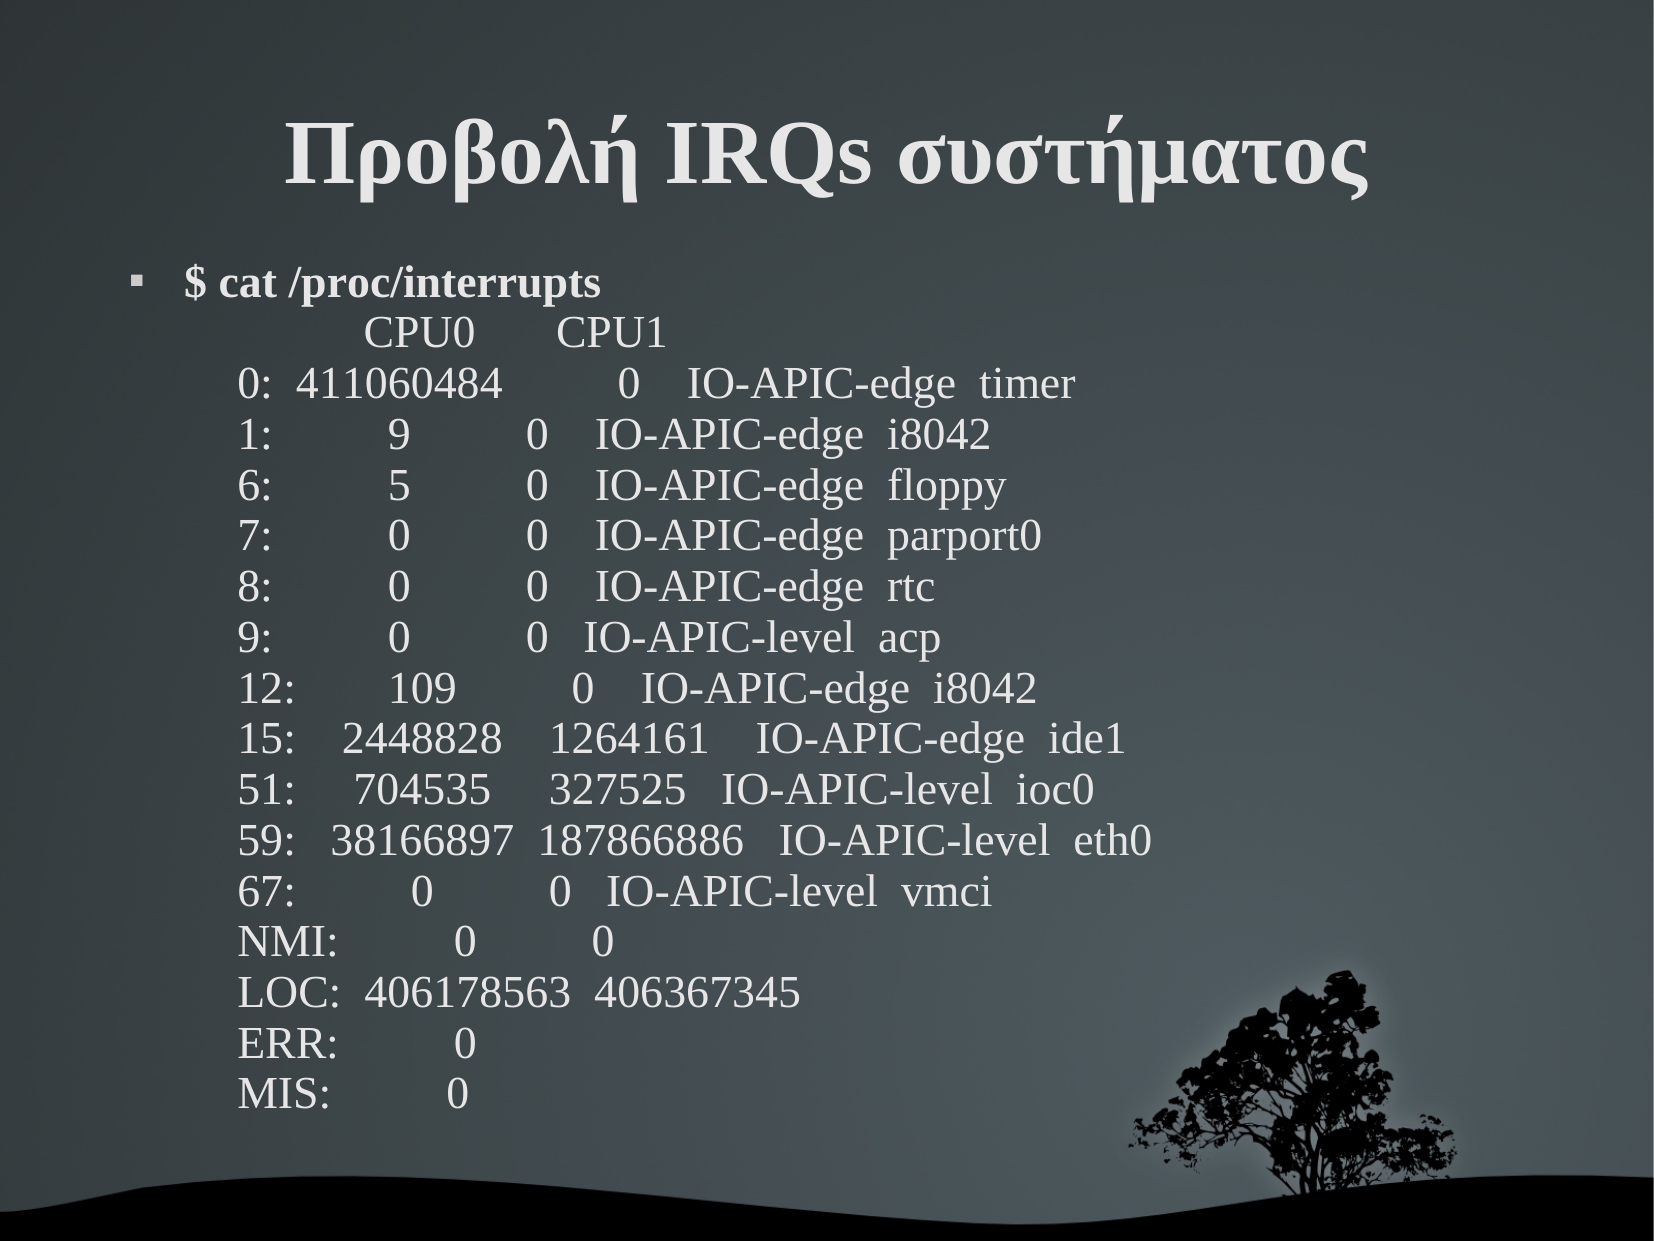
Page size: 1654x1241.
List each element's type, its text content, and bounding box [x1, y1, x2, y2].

picture [0, 0, 1654, 1241]
list $ cat /proc/interrupts CPU0 CPU1 0: 411060484 0 IO-APIC-edge timer 1: 9 0 IO-APIC-edge i8042 6: 5 0 IO-APIC-edge floppy 7: 0 0 IO-APIC-edge parport0 8: 0 0 IO-APIC-edge rtc 9: 0 0 IO-APIC-level acp 12: 109 0 IO-APIC-edge i8042 15: 2448828 1264161 IO-APIC-edge ide1 51: 704535 327525 IO-APIC-level ioc0 59: 38166897 187866886 IO-APIC-level eth0 67: 0 0 IO-APIC-level vmci NMI: 0 0 LOC: 406178563 406367345 ERR: 0 MIS: 0 [95, 256, 1584, 1205]
title Προβολή IRQs συστήματος [82, 49, 1571, 257]
